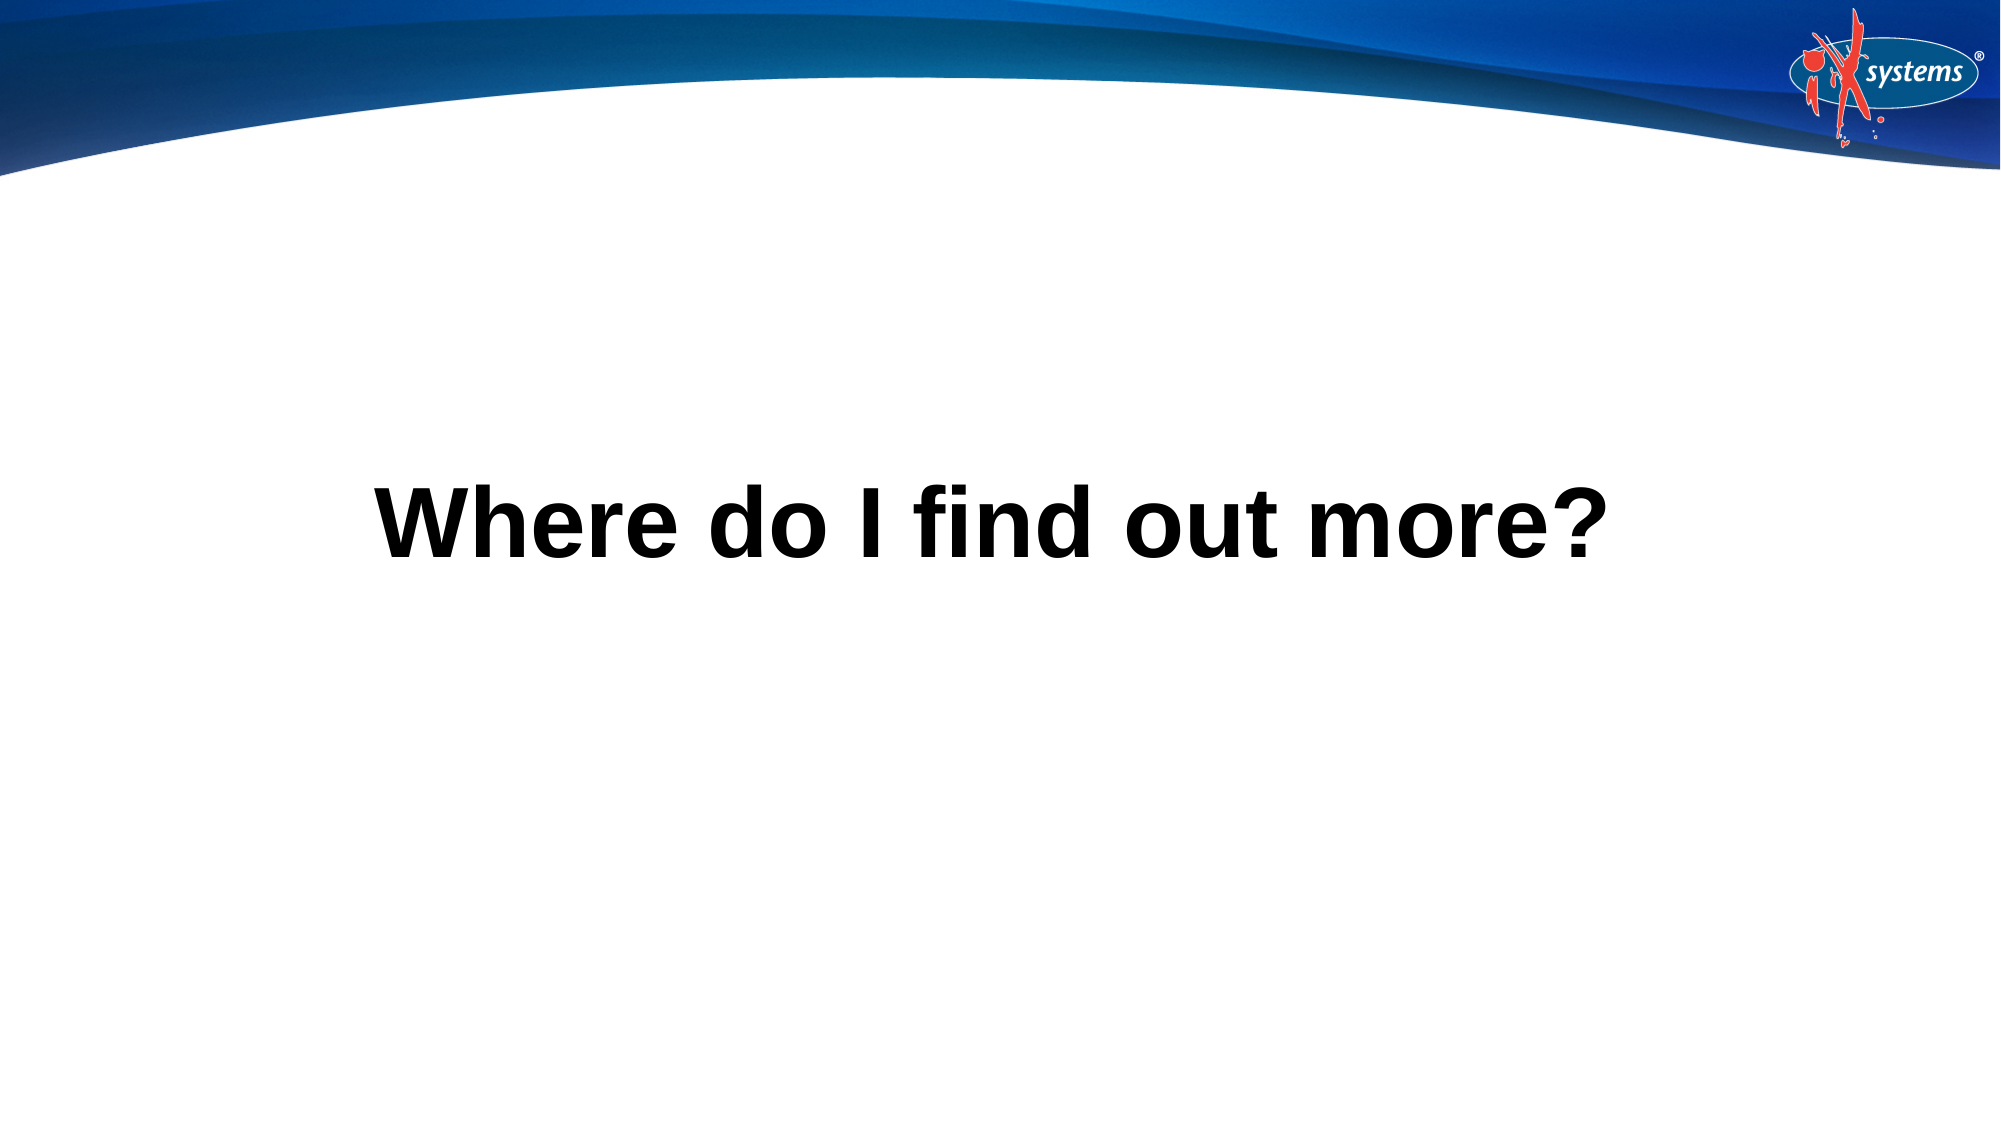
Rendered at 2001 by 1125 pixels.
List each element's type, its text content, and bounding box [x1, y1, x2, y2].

text_box Where do I find out more? [360, 450, 1651, 586]
picture [0, 0, 2001, 1125]
